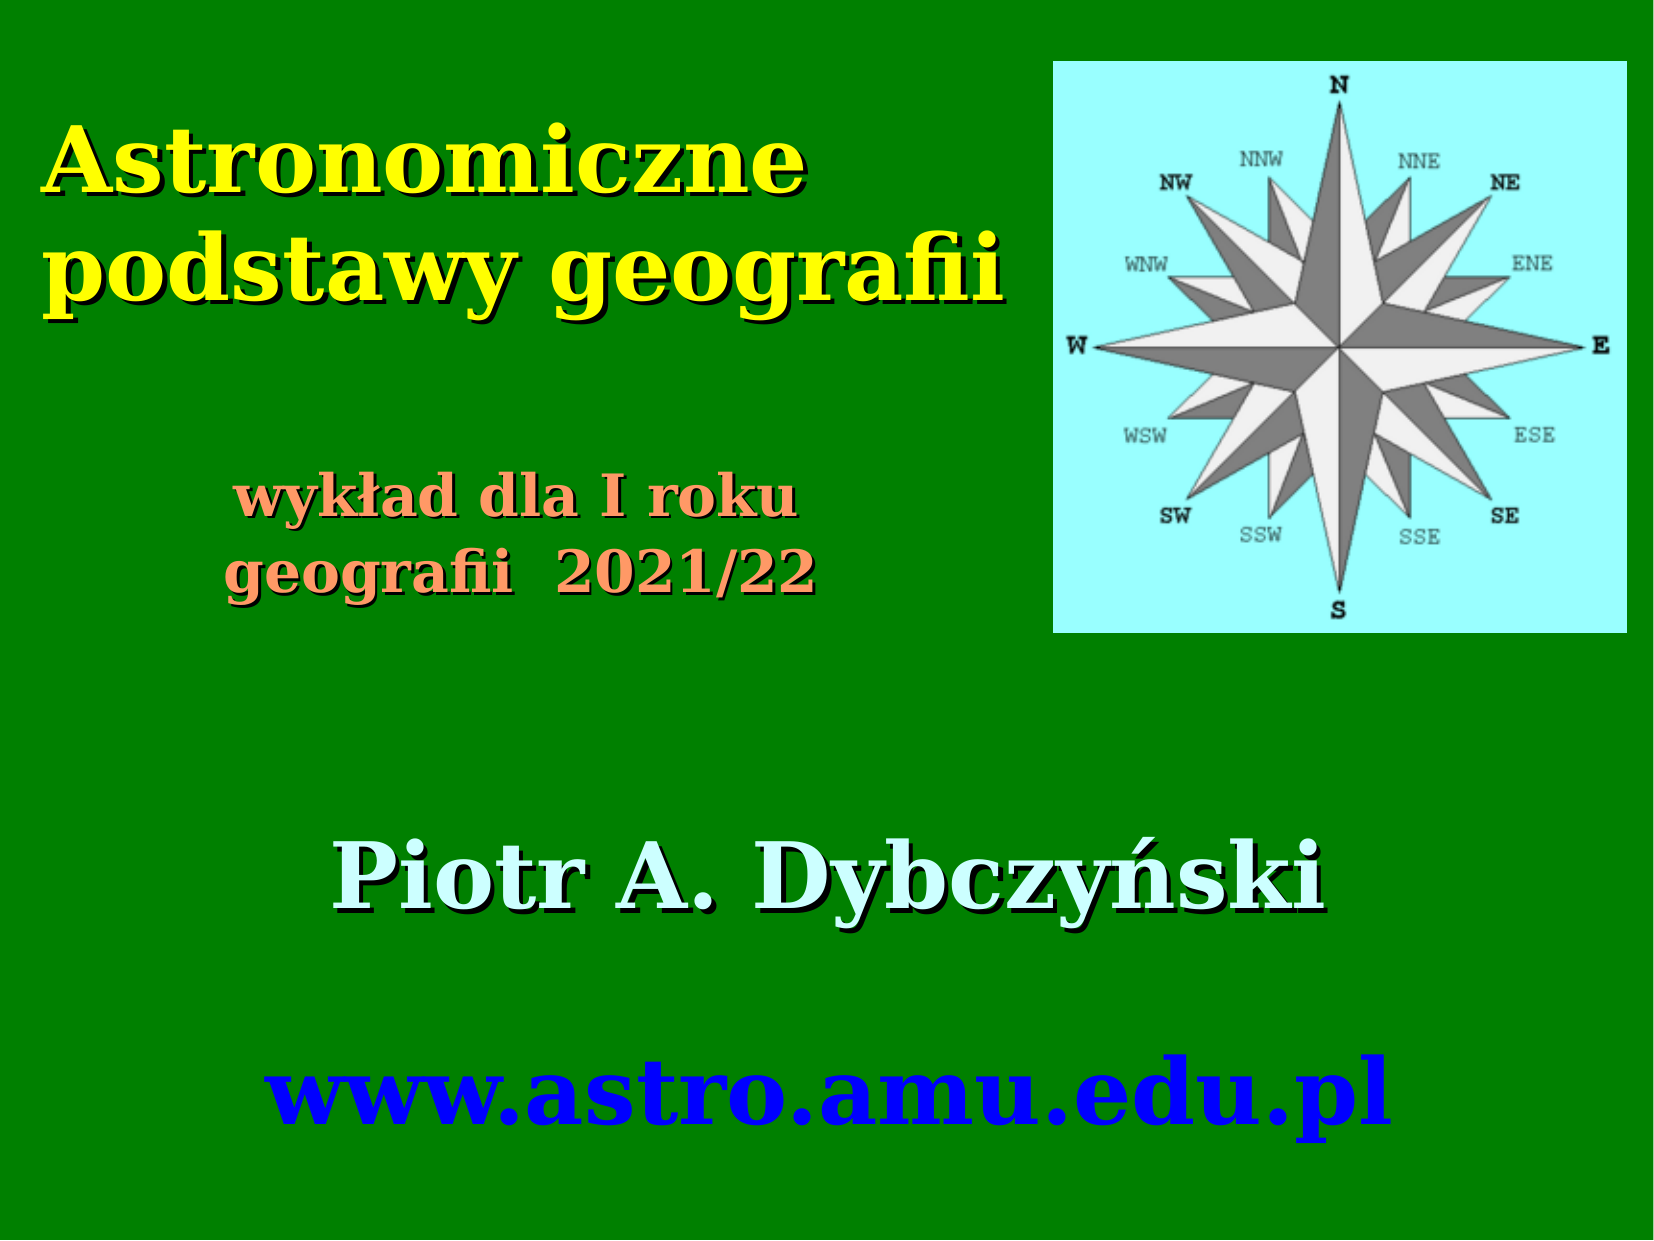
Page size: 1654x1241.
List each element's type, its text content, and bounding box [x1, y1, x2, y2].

title Astronomiczne podstawy geografii wykład dla I roku geografii 2021/22 Piotr A. Dybczyński www.astro.amu.edu.pl [41, 71, 1502, 1181]
picture [1053, 61, 1627, 633]
